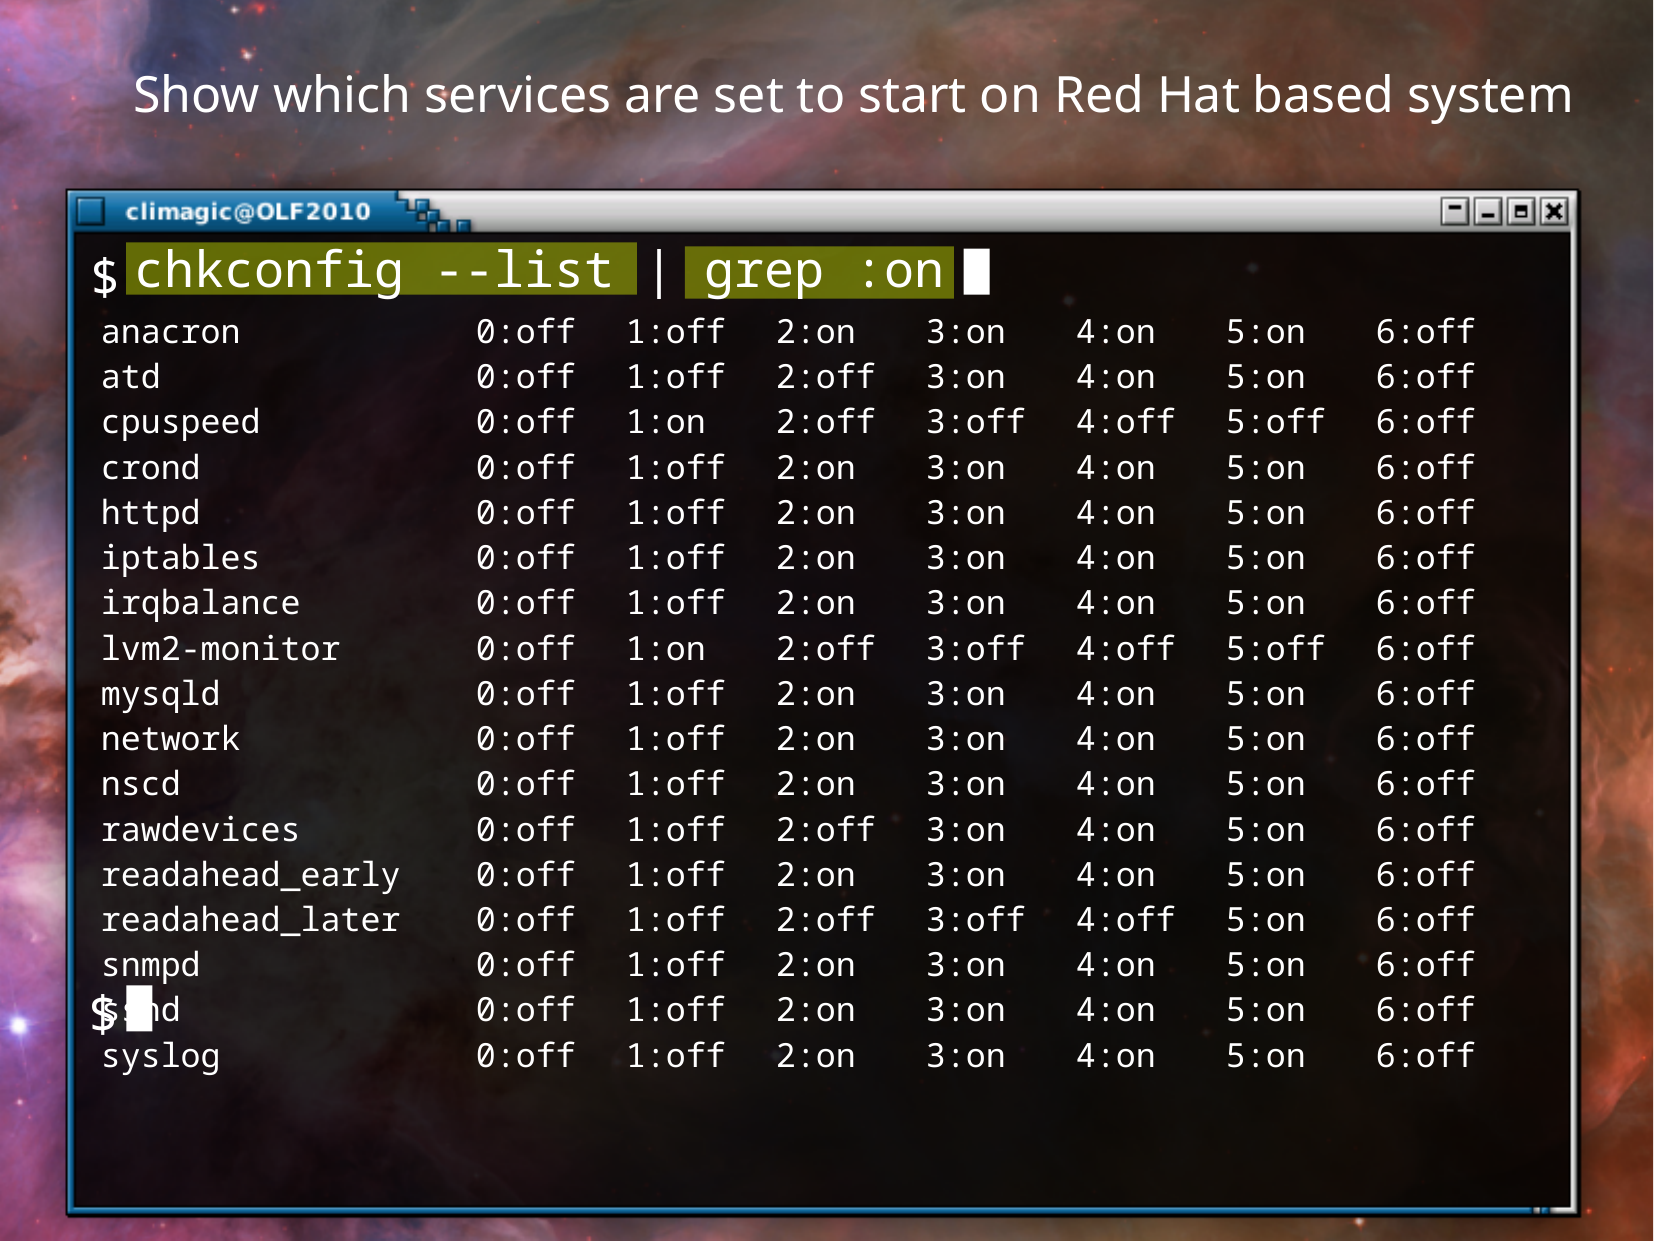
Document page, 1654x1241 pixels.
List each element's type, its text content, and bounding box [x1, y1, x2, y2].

picture [0, 0, 1654, 1241]
subtitle chkconfig --list | grep :on [134, 210, 1062, 327]
text_box Show which services are set to start on Red Hat based system [118, 52, 1536, 132]
text_box [126, 985, 153, 1032]
text_box $ [74, 971, 134, 1044]
text_box anacron 0:off 1:off 2:on 3:on 4:on 5:on 6:off atd 0:off 1:off 2:off 3:on 4:on 5:on 6:off cpuspeed 0:off 1:on 2:off 3:off 4:off 5:off 6:off crond 0:off 1:off 2:on 3:on 4:on 5:on 6:off httpd 0:off 1:off 2:on 3:on 4:on 5:on 6:off iptables 0:off 1:off 2:on 3:on 4:on 5:on 6:off irqbalance 0:off 1:off 2:on 3:on 4:on 5:on 6:off lvm2-monitor 0:off 1:on 2:off 3:off 4:off 5:off 6:off mysqld 0:off 1:off 2:on 3:on 4:on 5:on 6:off network 0:off 1:off 2:on 3:on 4:on 5:on 6:off nscd 0:off 1:off 2:on 3:on 4:on 5:on 6:off rawdevices 0:off 1:off 2:off 3:on 4:on 5:on 6:off readahead_early 0:off 1:off 2:on 3:on 4:on 5:on 6:off readahead_later 0:off 1:off 2:off 3:off 4:off 5:on 6:off snmpd 0:off 1:off 2:on 3:on 4:on 5:on 6:off sshd 0:off 1:off 2:on 3:on 4:on 5:on 6:off syslog 0:off 1:off 2:on 3:on 4:on 5:on 6:off [86, 300, 1550, 1013]
text_box [126, 242, 134, 295]
text_box $ [76, 234, 134, 308]
